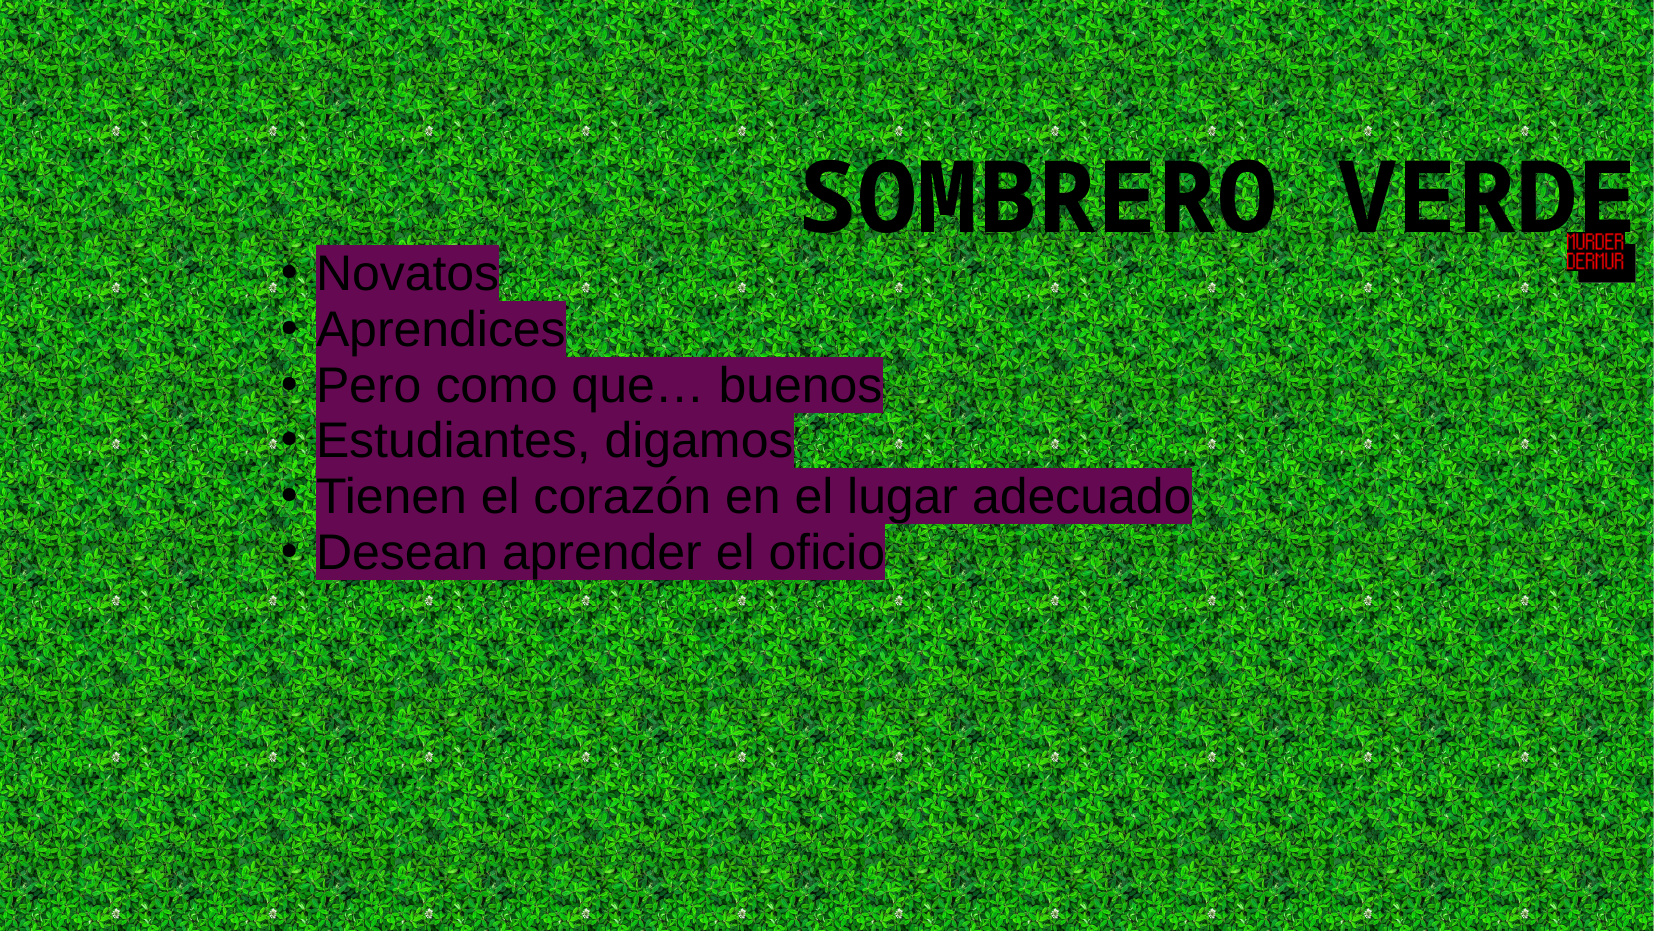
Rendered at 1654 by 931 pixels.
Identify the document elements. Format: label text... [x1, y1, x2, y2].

text_box Novatos Aprendices Pero como que… buenos Estudiantes, digamos Tienen el corazón en el lugar adecuado Desean aprender el oficio [265, 237, 1208, 588]
text_box SOMBRERO VERDE [922, 118, 1653, 233]
picture [0, 0, 1654, 931]
